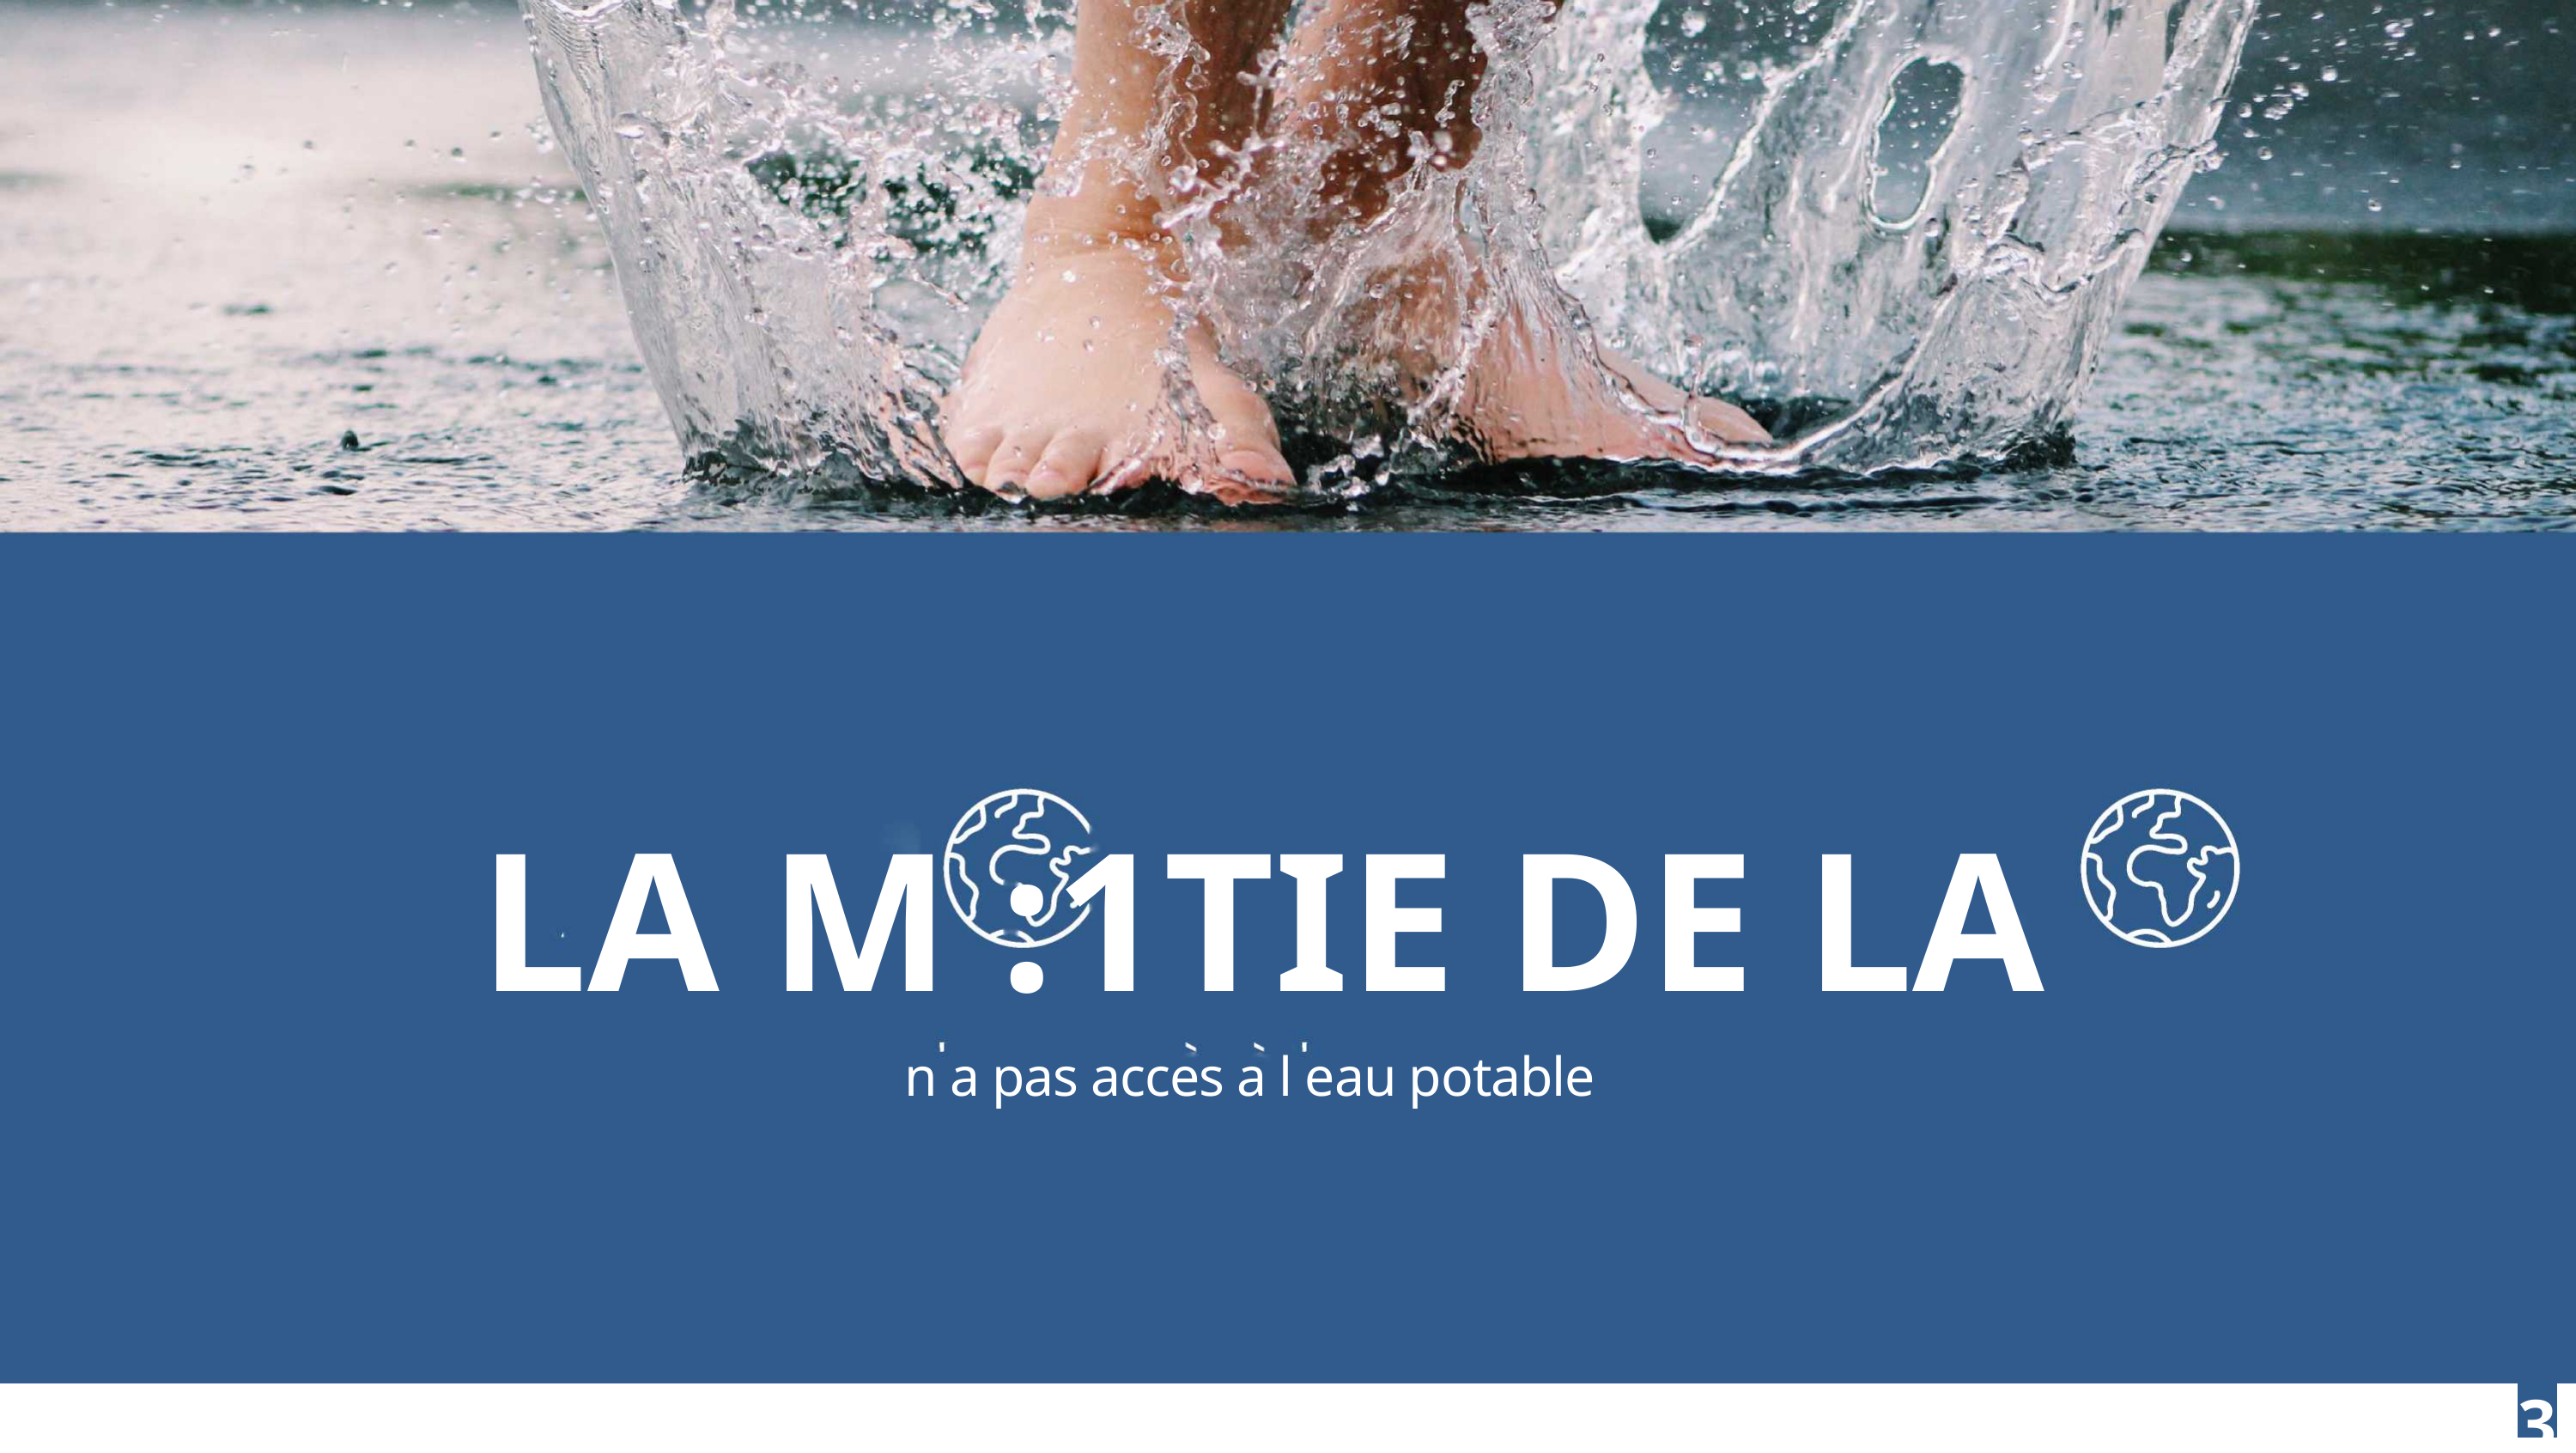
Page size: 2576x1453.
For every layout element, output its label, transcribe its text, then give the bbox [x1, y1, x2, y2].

text_box LA M :1TIE DE LA [811, 884, 829, 939]
text_box LA M :1TIE DE LA [1552, 878, 1607, 939]
text_box LA M :1TIE DE LA [888, 884, 907, 939]
picture [0, 0, 2576, 1384]
text_box n a pas acces a l eau potable [909, 1043, 1592, 1094]
text_box LA M :1TIE DE LA [636, 877, 671, 934]
text_box 3 [2518, 1381, 2557, 1438]
text_box LA M :1TIE DE LA [480, 799, 2045, 939]
text_box LA M :1TIE DE LA [1961, 877, 1996, 934]
